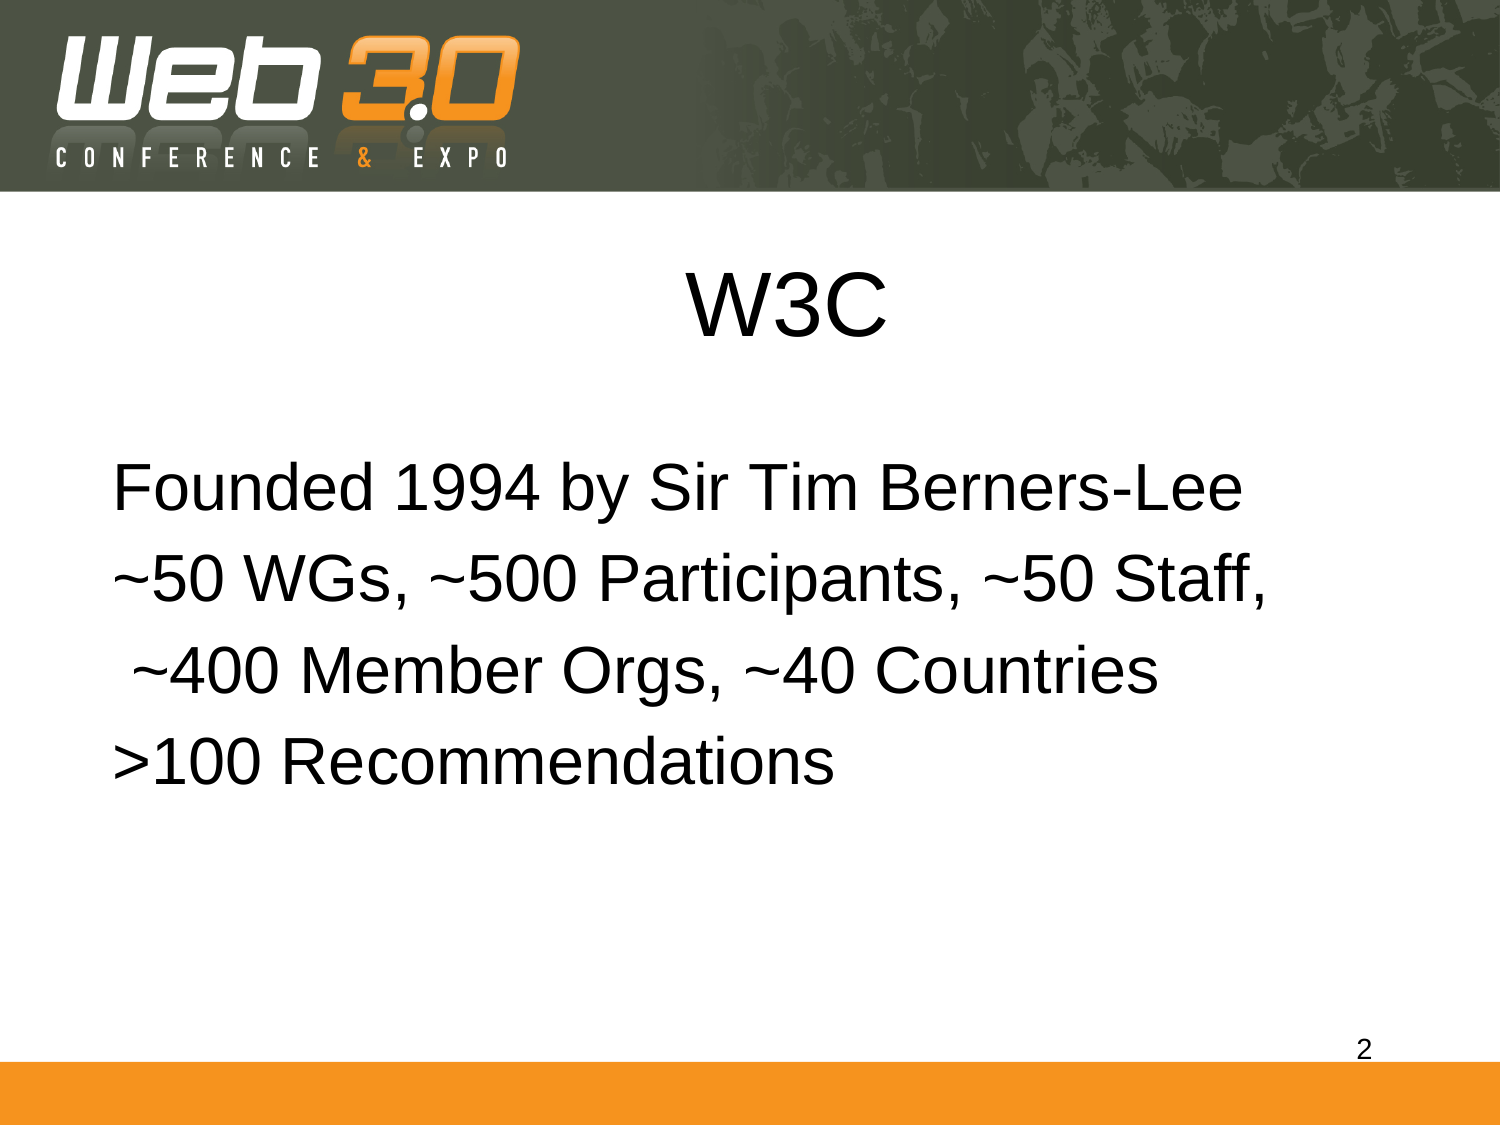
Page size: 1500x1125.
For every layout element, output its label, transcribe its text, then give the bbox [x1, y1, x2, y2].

list Founded 1994 by Sir Tim Berners-Lee ~50 WGs, ~500 Participants, ~50 Staff, ~400 Member Orgs, ~40 Countries >100 Recommendations [112, 450, 1388, 1125]
picture [0, 0, 1500, 1125]
title W3C [150, 187, 1426, 423]
